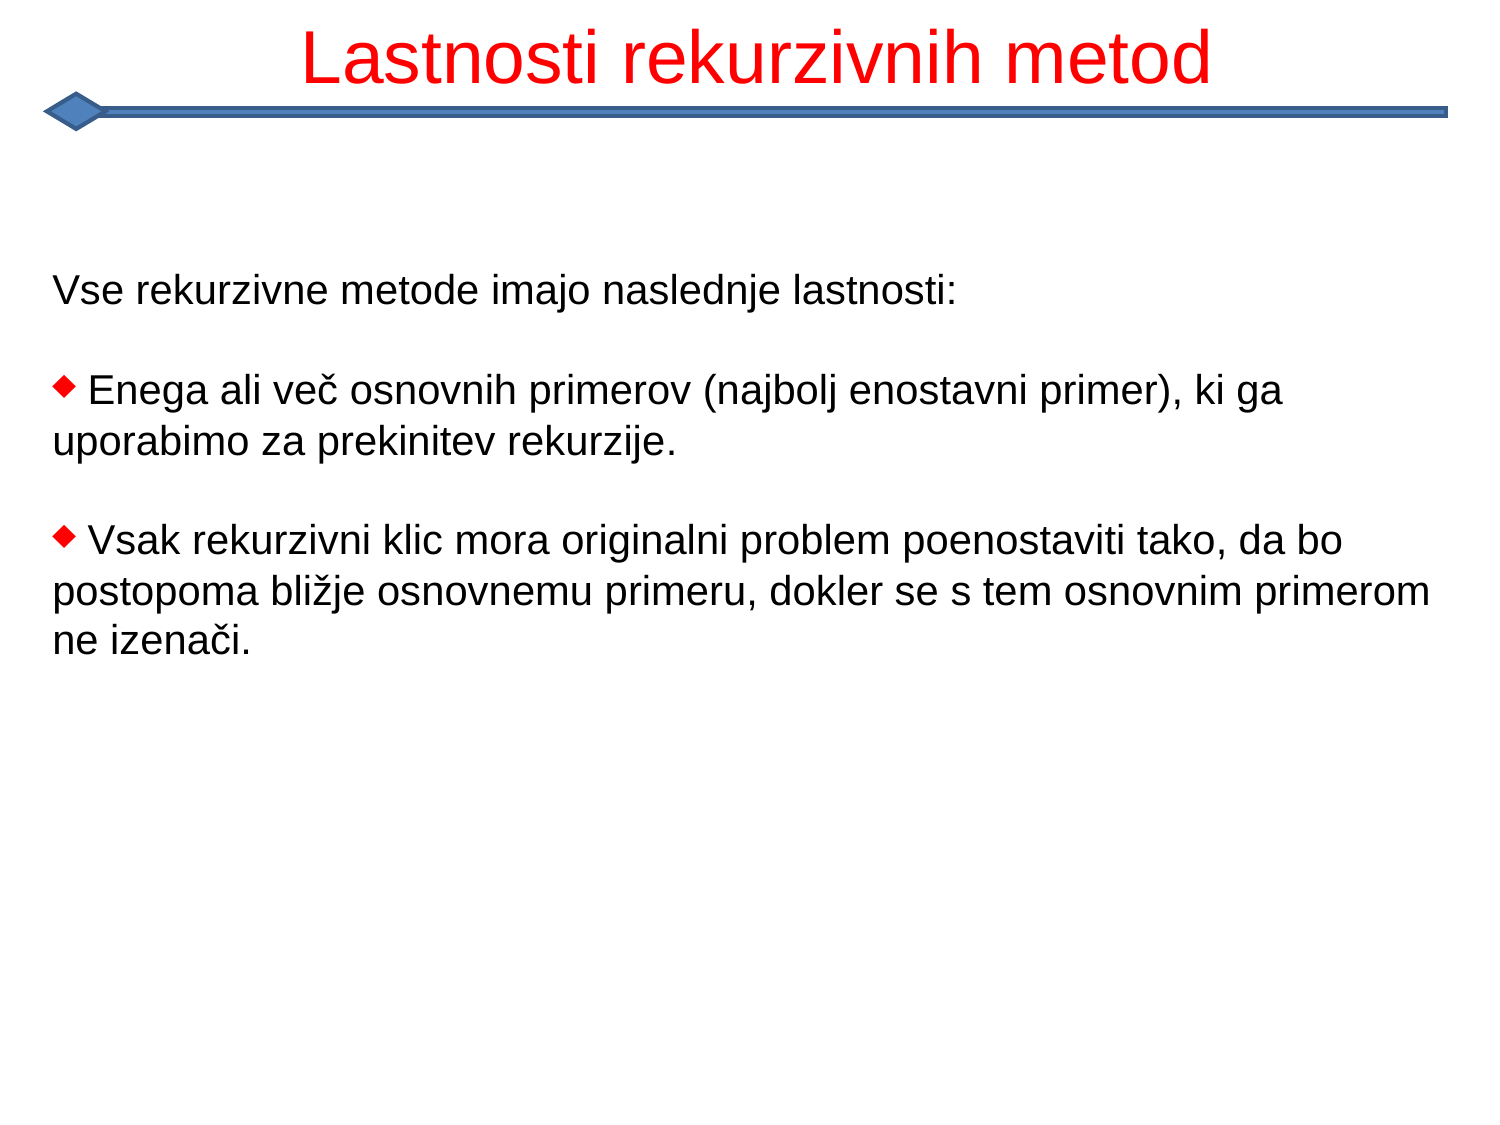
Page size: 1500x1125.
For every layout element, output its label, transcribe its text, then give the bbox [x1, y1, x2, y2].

title Lastnosti rekurzivnih metod [82, 0, 1433, 108]
text_box Vse rekurzivne metode imajo naslednje lastnosti: Enega ali več osnovnih primerov (najbolj enostavni primer), ki ga uporabimo za prekinitev rekurzije. Vsak rekurzivni klic mora originalni problem poenostaviti tako, da bo postopoma bližje osnovnemu primeru, dokler se s tem osnovnim primerom ne izenači. [37, 255, 1463, 722]
